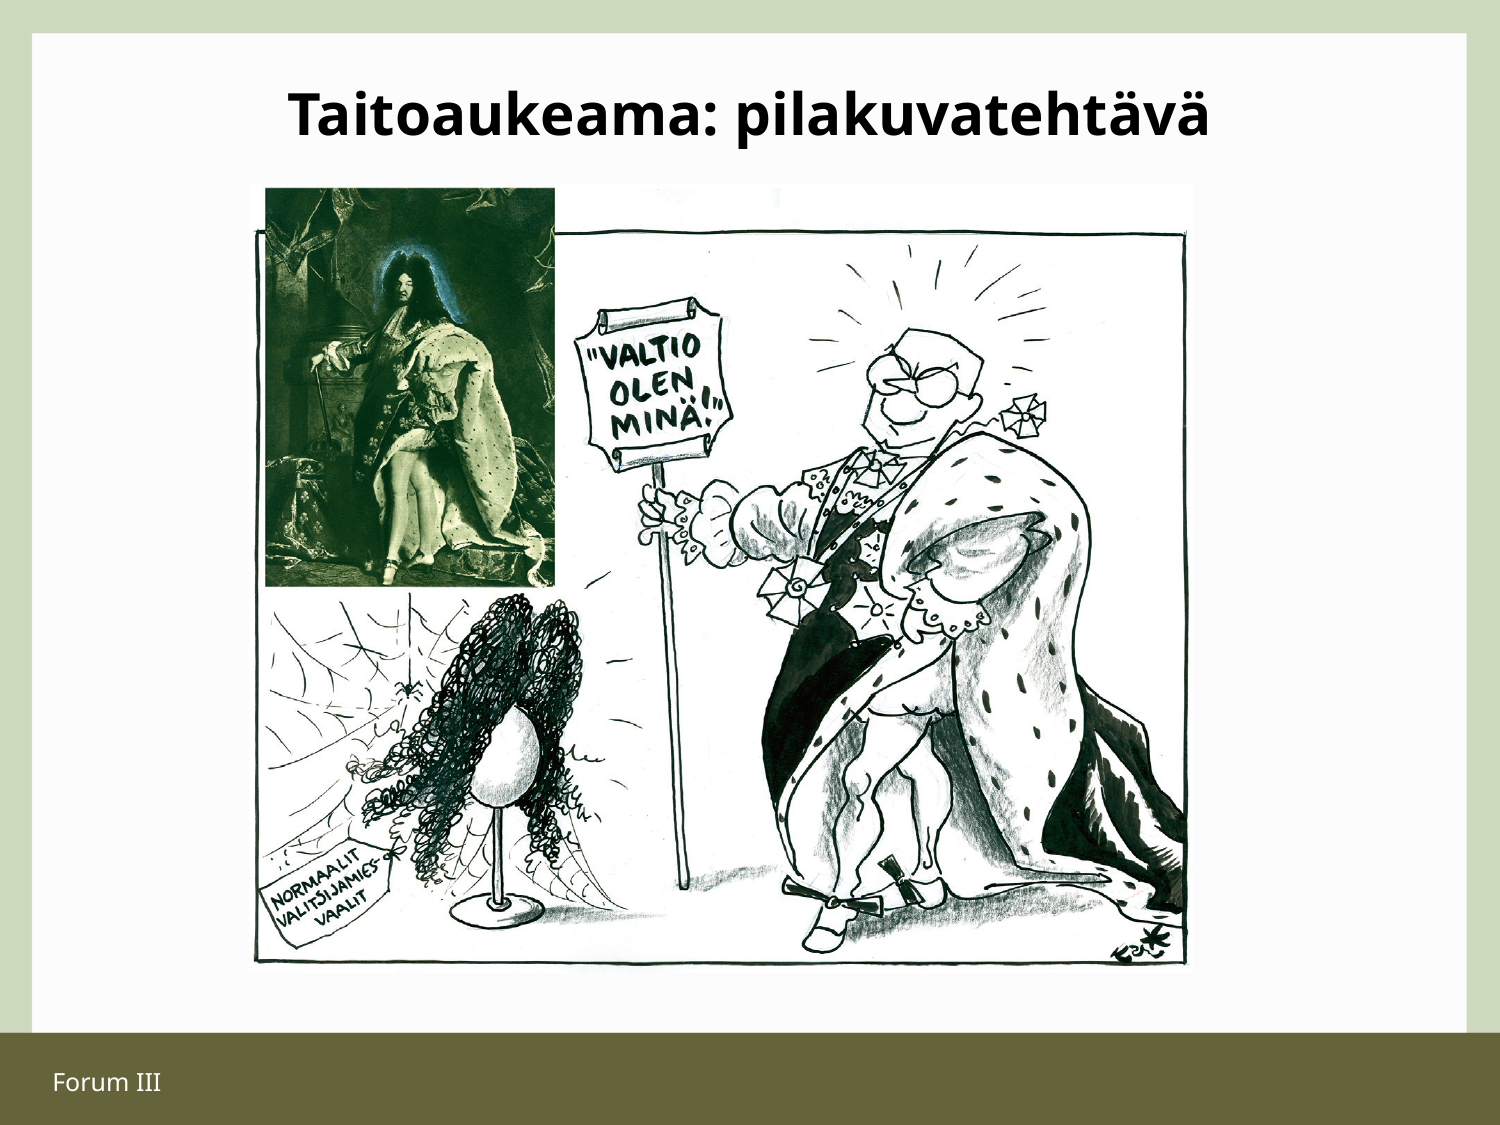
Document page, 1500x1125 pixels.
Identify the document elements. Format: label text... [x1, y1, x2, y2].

title Taitoaukeama: pilakuvatehtävä [112, 37, 1388, 188]
picture [0, 0, 1500, 1125]
